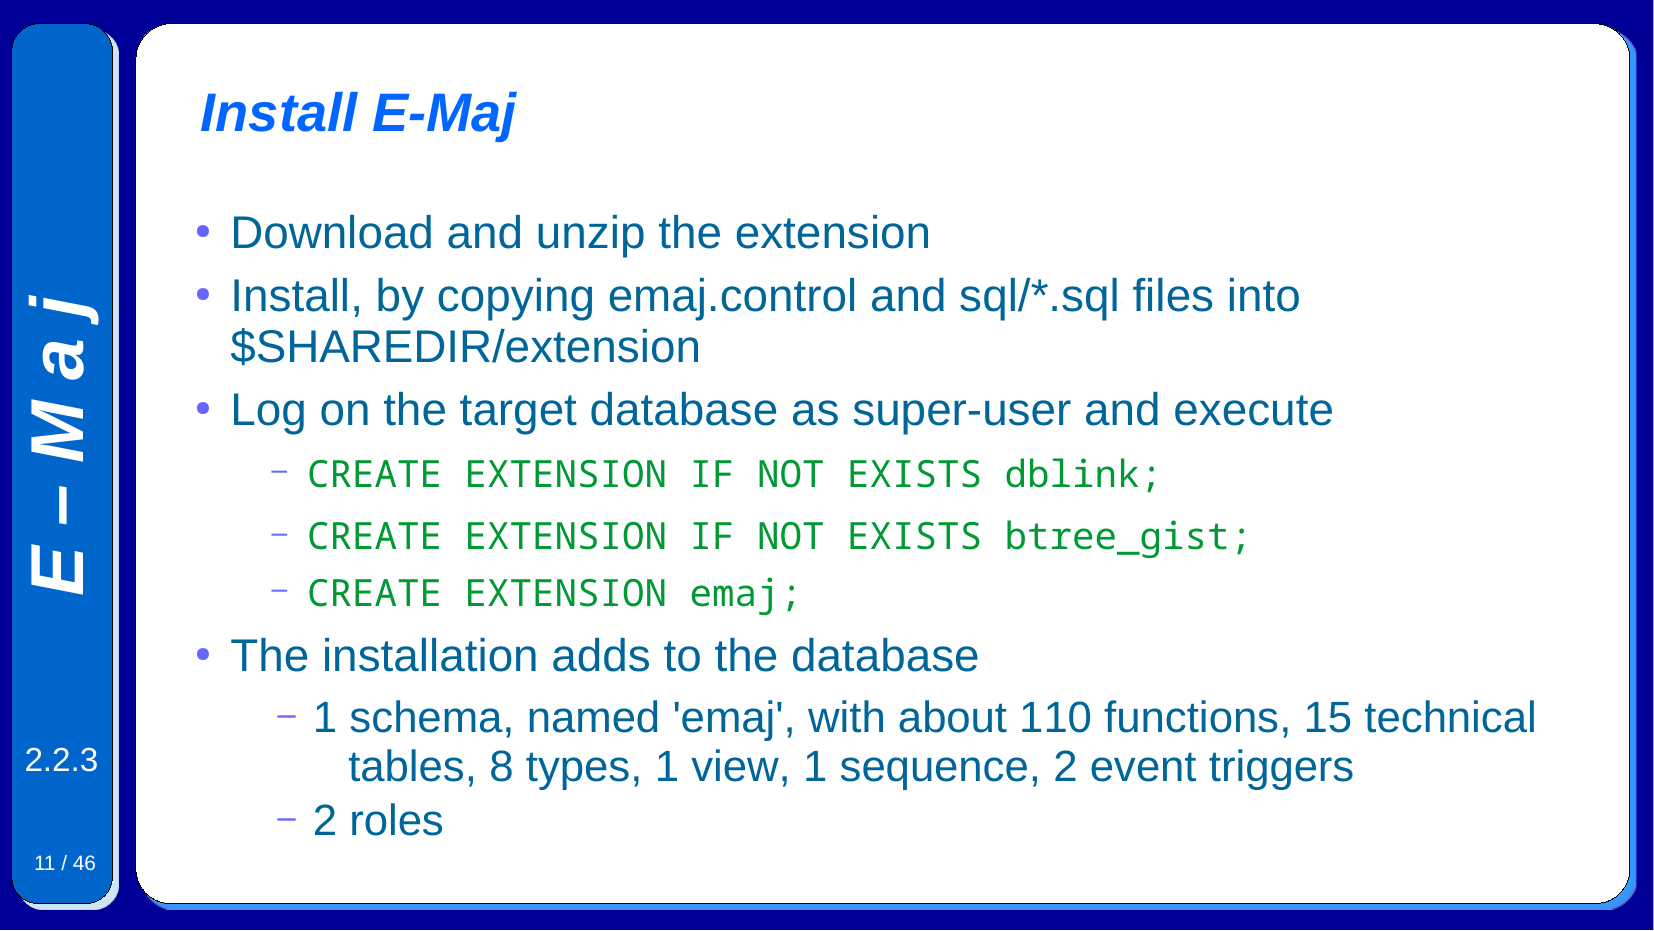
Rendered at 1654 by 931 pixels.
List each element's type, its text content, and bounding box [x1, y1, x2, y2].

list Download and unzip the extension Install, by copying emaj.control and sql/*.sql files into $SHAREDIR/extension Log on the target database as super-user and execute CREATE EXTENSION IF NOT EXISTS dblink; CREATE EXTENSION IF NOT EXISTS btree_gist; CREATE EXTENSION emaj; The installation adds to the database 1 schema, named 'emaj', with about 110 functions, 15 technical tables, 8 types, 1 view, 1 sequence, 2 event triggers 2 roles [177, 206, 1587, 830]
title Install E-Maj [200, 34, 1575, 191]
